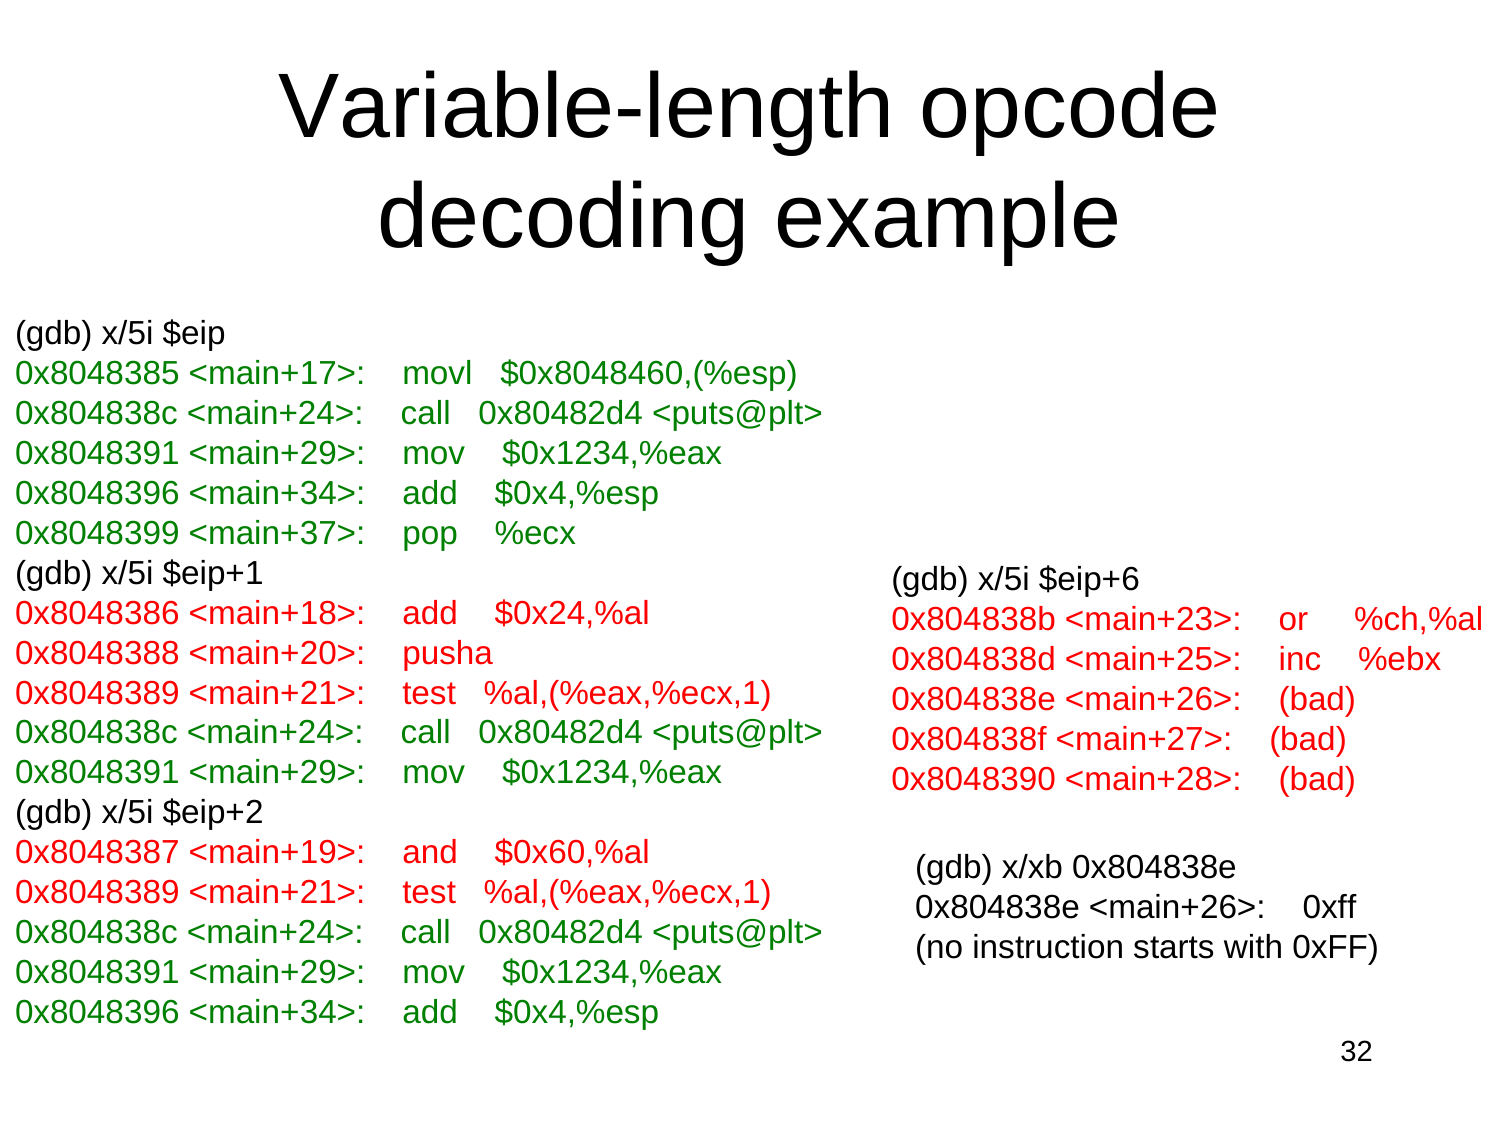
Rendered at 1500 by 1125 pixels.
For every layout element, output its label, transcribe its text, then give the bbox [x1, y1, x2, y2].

text_box (gdb) x/5i $eip 0x8048385 <main+17>: movl $0x8048460,(%esp) 0x804838c <main+24>: call 0x80482d4 <puts@plt> 0x8048391 <main+29>: mov $0x1234,%eax 0x8048396 <main+34>: add $0x4,%esp 0x8048399 <main+37>: pop %ecx (gdb) x/5i $eip+1 0x8048386 <main+18>: add $0x24,%al 0x8048388 <main+20>: pusha 0x8048389 <main+21>: test %al,(%eax,%ecx,1) 0x804838c <main+24>: call 0x80482d4 <puts@plt> 0x8048391 <main+29>: mov $0x1234,%eax (gdb) x/5i $eip+2 0x8048387 <main+19>: and $0x60,%al 0x8048389 <main+21>: test %al,(%eax,%ecx,1) 0x804838c <main+24>: call 0x80482d4 <puts@plt> 0x8048391 <main+29>: mov $0x1234,%eax 0x8048396 <main+34>: add $0x4,%esp [0, 303, 840, 1038]
text_box (gdb) x/xb 0x804838e 0x804838e <main+26>: 0xff (no instruction starts with 0xFF) [900, 837, 1395, 973]
title Variable-length opcode decoding example [112, 38, 1388, 274]
text_box (gdb) x/5i $eip+6 0x804838b <main+23>: or %ch,%al 0x804838d <main+25>: inc %ebx 0x804838e <main+26>: (bad) 0x804838f <main+27>: (bad) 0x8048390 <main+28>: (bad) [876, 549, 1500, 805]
text_box <number> [1074, 1025, 1388, 1101]
